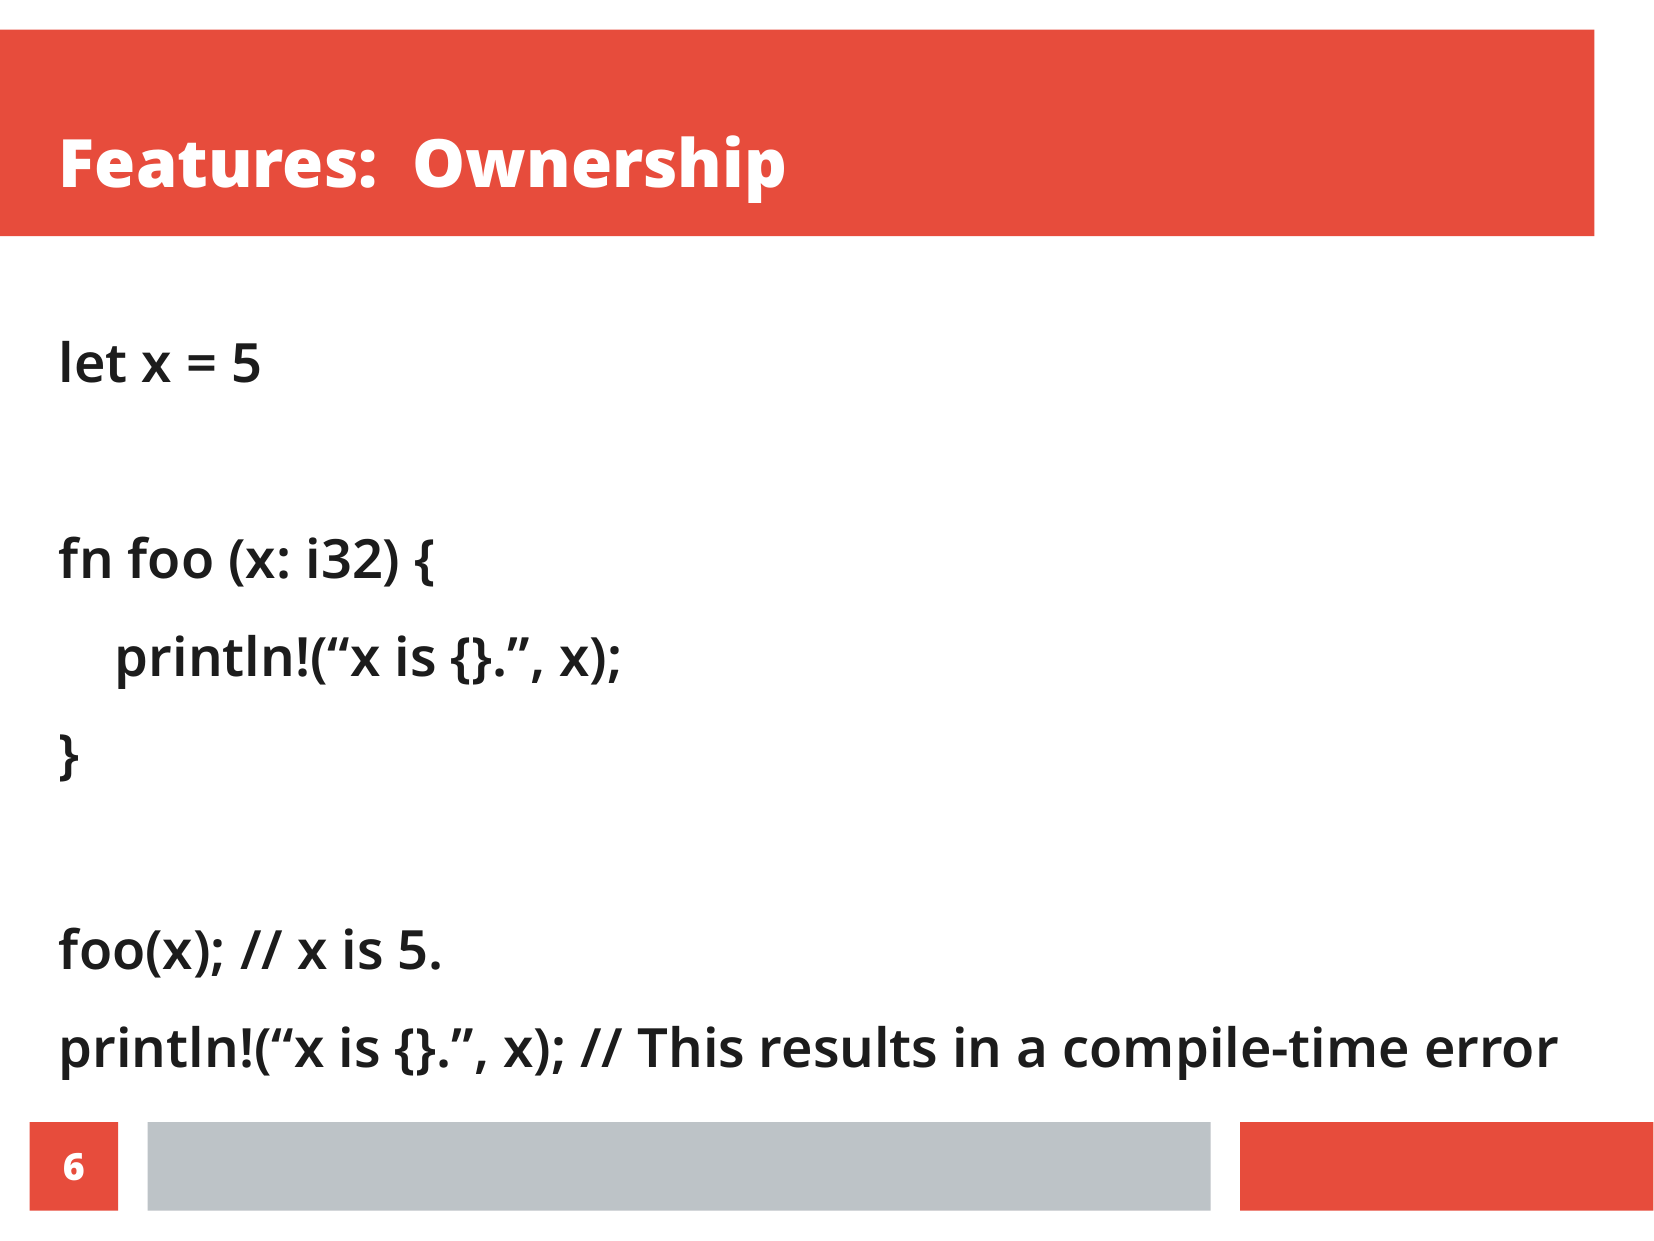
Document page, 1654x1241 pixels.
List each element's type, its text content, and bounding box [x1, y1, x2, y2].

title Features: Ownership [59, 59, 1595, 207]
list let x = 5 fn foo (x: i32) { println!(“x is {}.”, x); } foo(x); // x is 5. println!(“x is {}.”, x); // This results in a compile-time error [59, 324, 1565, 1093]
